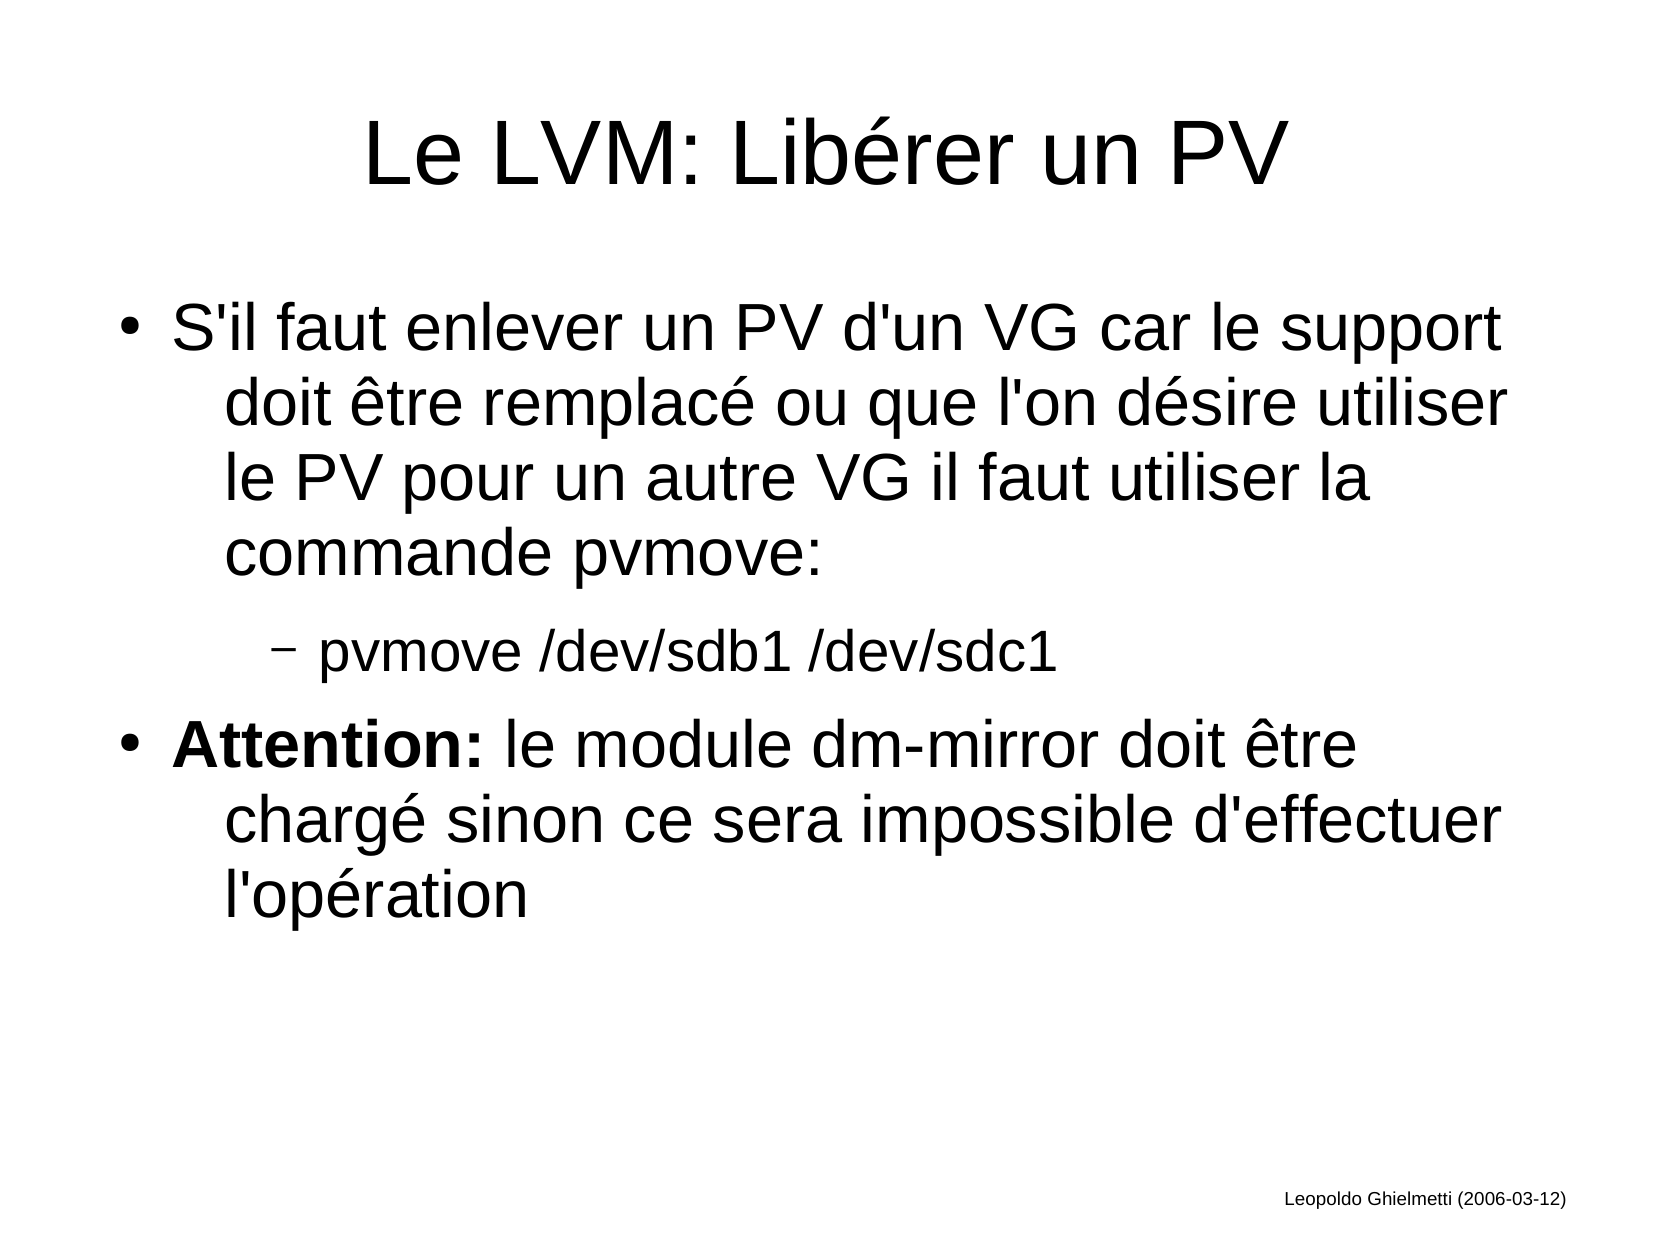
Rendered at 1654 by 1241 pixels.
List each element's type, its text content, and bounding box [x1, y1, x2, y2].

text_box Leopoldo Ghielmetti (2006-03-12) [1269, 1181, 1595, 1217]
title Le LVM: Libérer un PV [82, 49, 1571, 257]
list S'il faut enlever un PV d'un VG car le support doit être remplacé ou que l'on désire utiliser le PV pour un autre VG il faut utiliser la commande pvmove: pvmove /dev/sdb1 /dev/sdc1 Attention: le module dm-mirror doit être chargé sinon ce sera impossible d'effectuer l'opération [82, 290, 1571, 1109]
